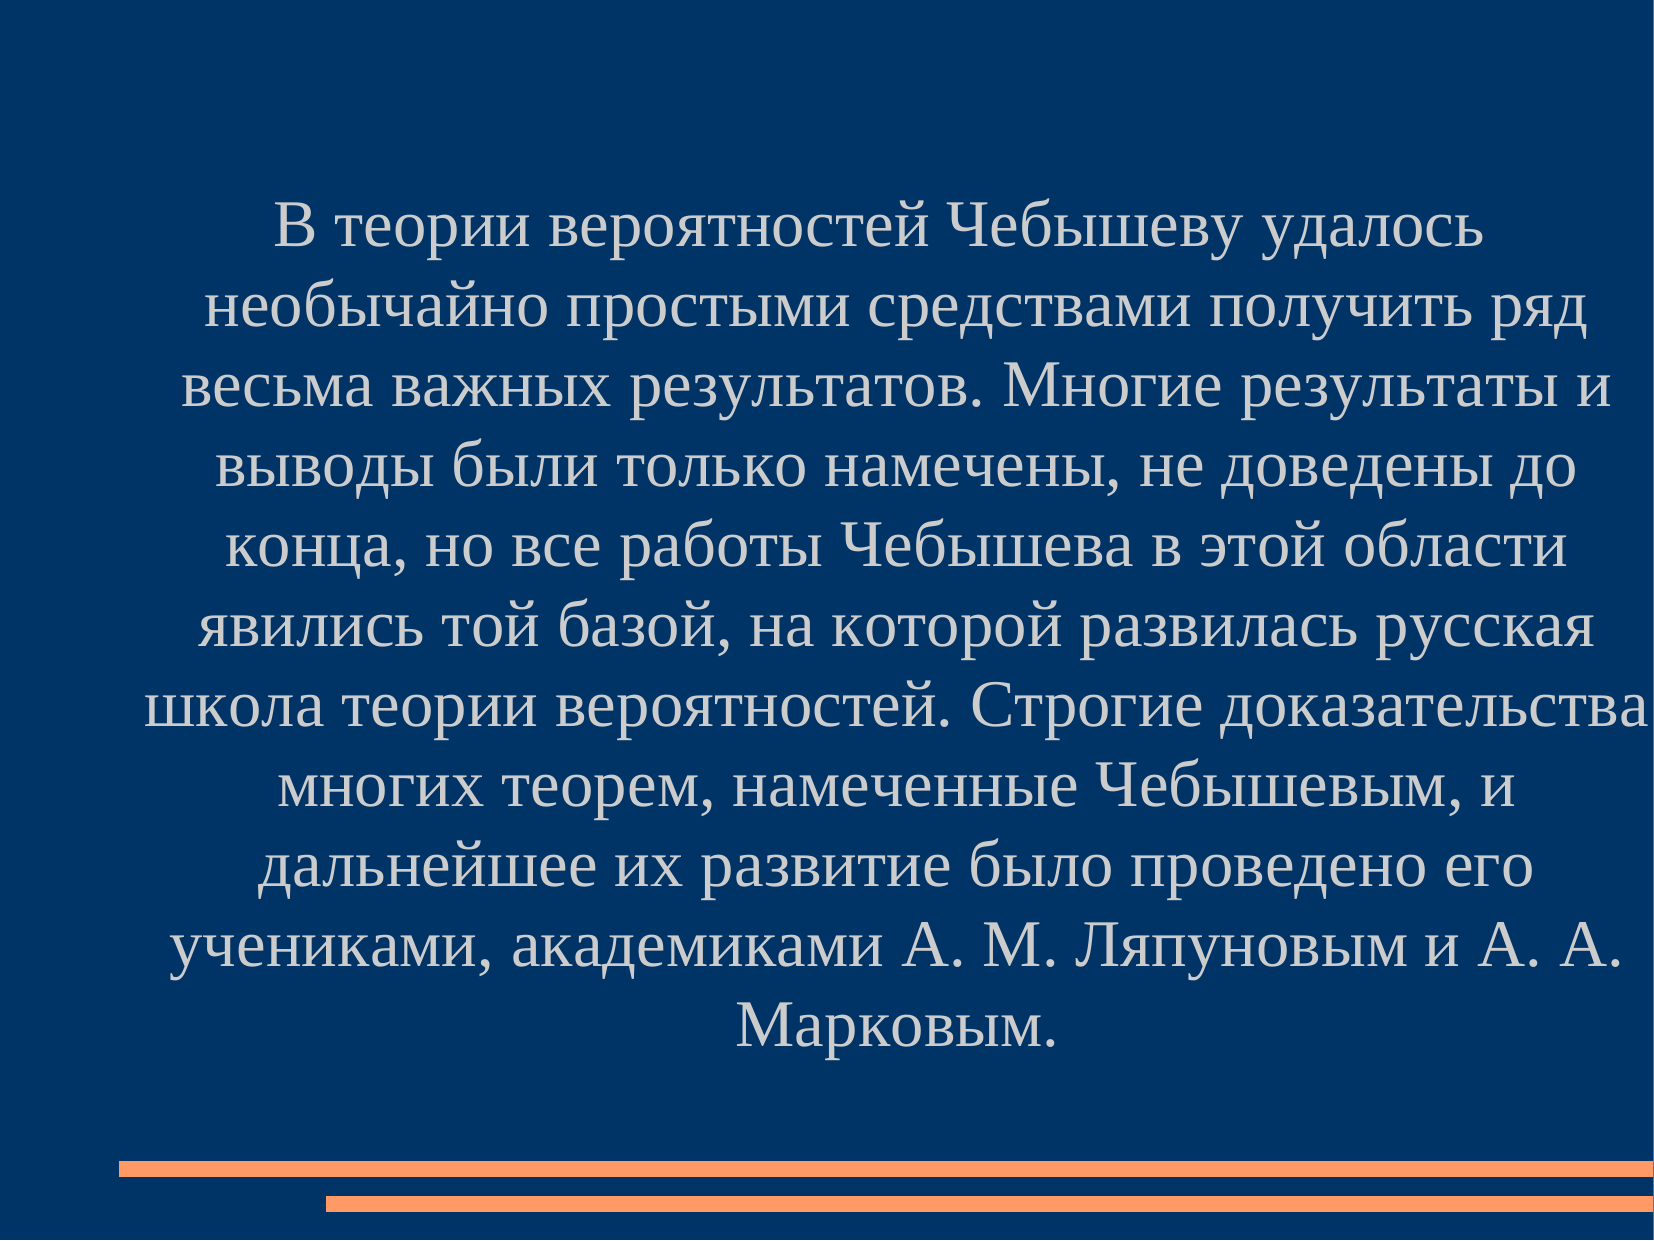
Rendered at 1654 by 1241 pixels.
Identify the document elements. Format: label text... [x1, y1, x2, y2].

subtitle В теории вероятностей Чебышеву удалось необычайно простыми средствами получить ряд весьма важных результатов. Многие результаты и выводы были только намечены, не доведены до конца, но все работы Чебышева в этой области явились той базой, на которой развилась русская школа теории вероятностей. Строгие доказательства многих теорем, намеченные Чебышевым, и дальнейшее их развитие было проведено его учениками, академиками А. М. Ляпуновым и А. А. Марковым. [0, 0, 1654, 1241]
